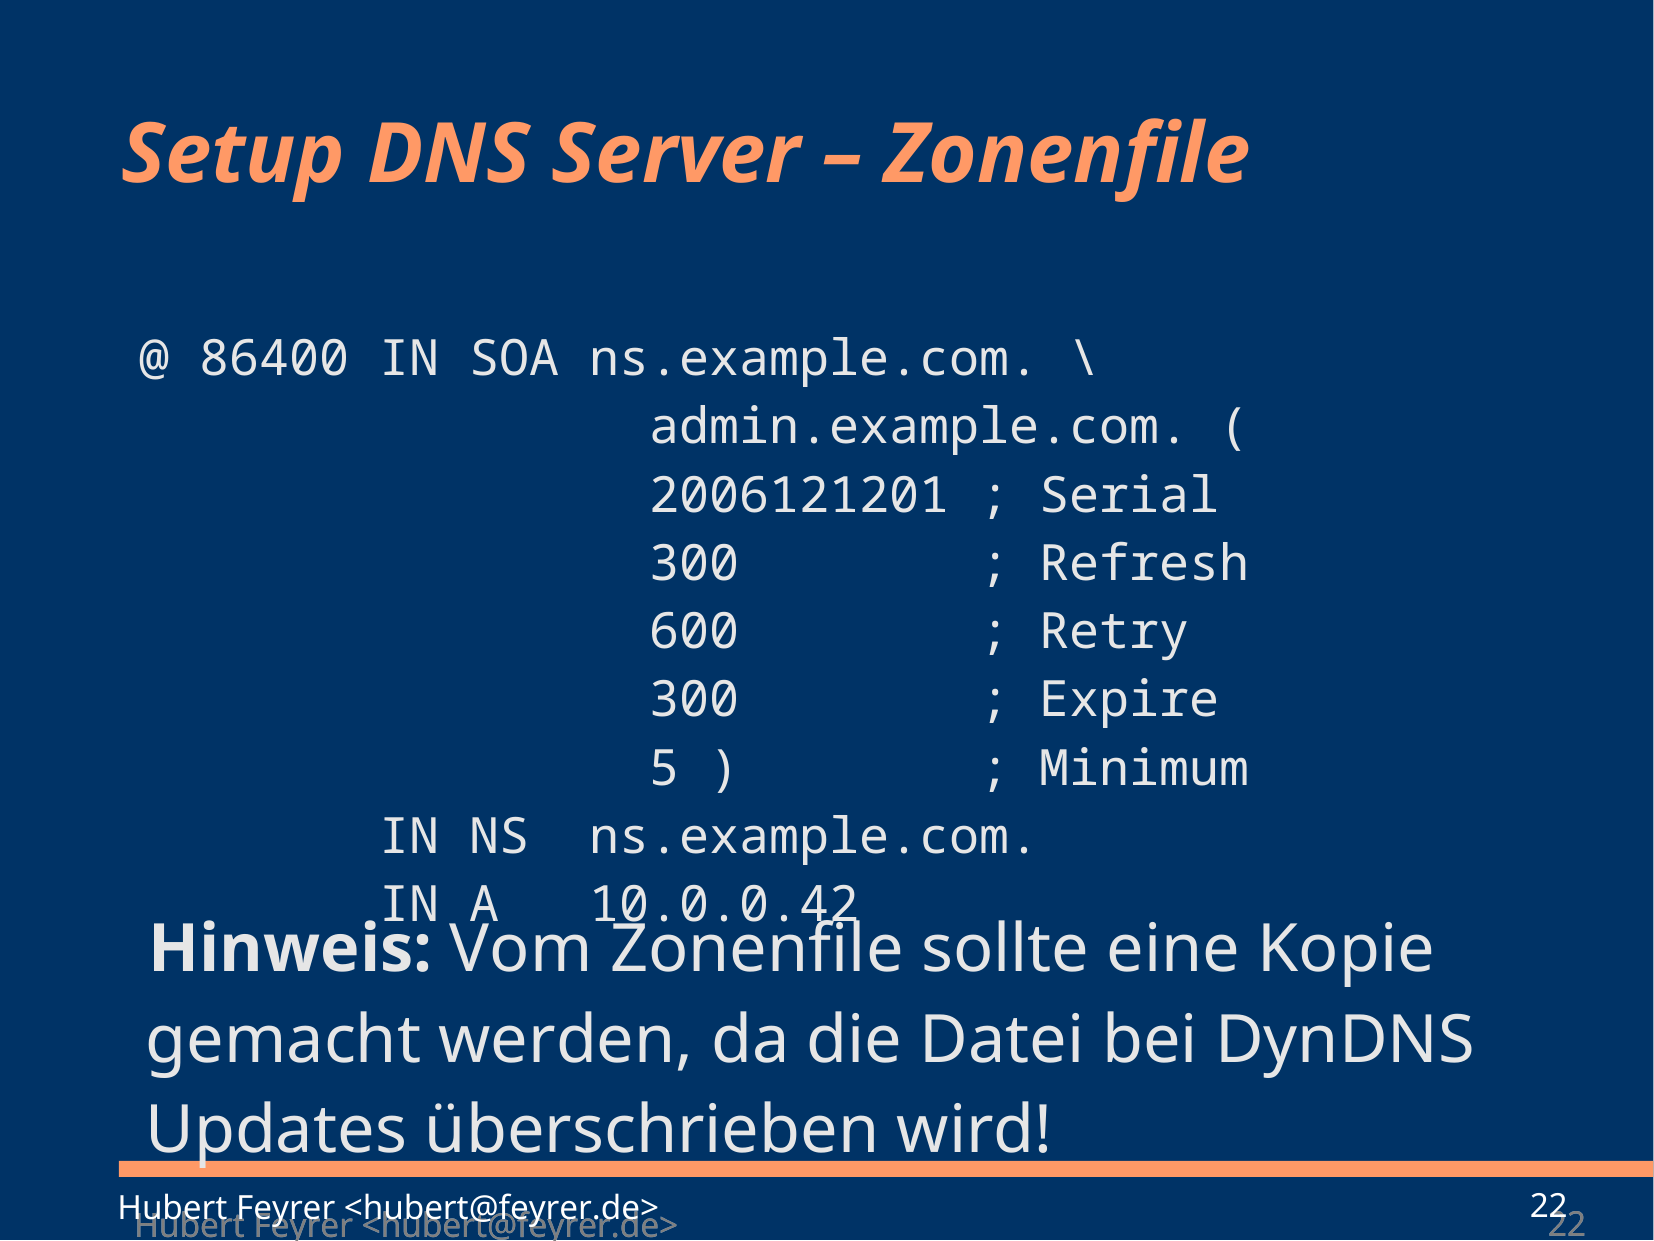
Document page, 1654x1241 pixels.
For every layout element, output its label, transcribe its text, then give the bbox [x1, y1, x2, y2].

list @ 86400 IN SOA ns.example.com. \ admin.example.com. ( 2006121201 ; Serial 300 ; Refresh 600 ; Retry 300 ; Expire 5 ) ; Minimum IN NS ns.example.com. IN A 10.0.0.42 [121, 322, 1561, 863]
title Setup DNS Server – Zonenfile [121, 46, 1534, 254]
list Hinweis: Vom Zonenfile sollte eine Kopie gemacht werden, da die Datei bei DynDNS Updates überschrieben wird! [75, 900, 1552, 1142]
